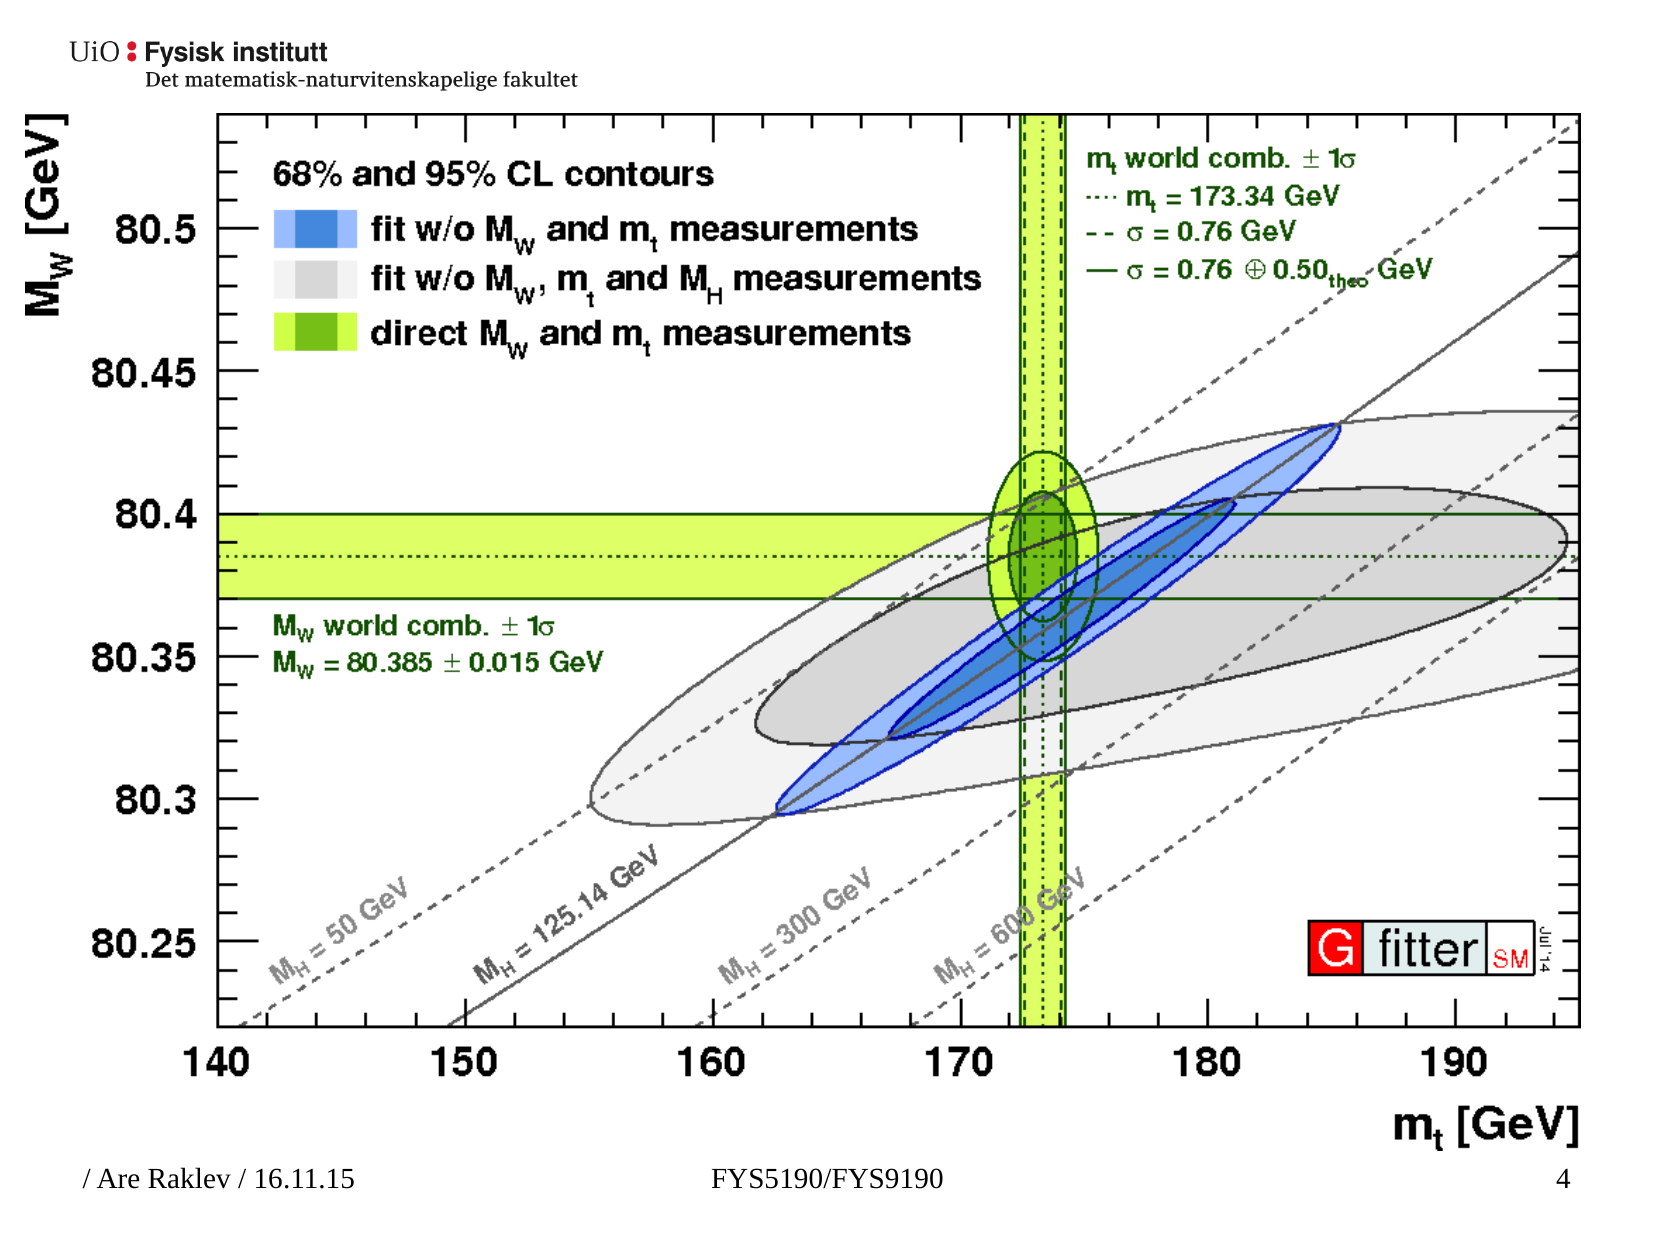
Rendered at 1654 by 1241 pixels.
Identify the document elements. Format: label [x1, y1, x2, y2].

picture [68, 37, 581, 93]
picture [25, 113, 1581, 1151]
